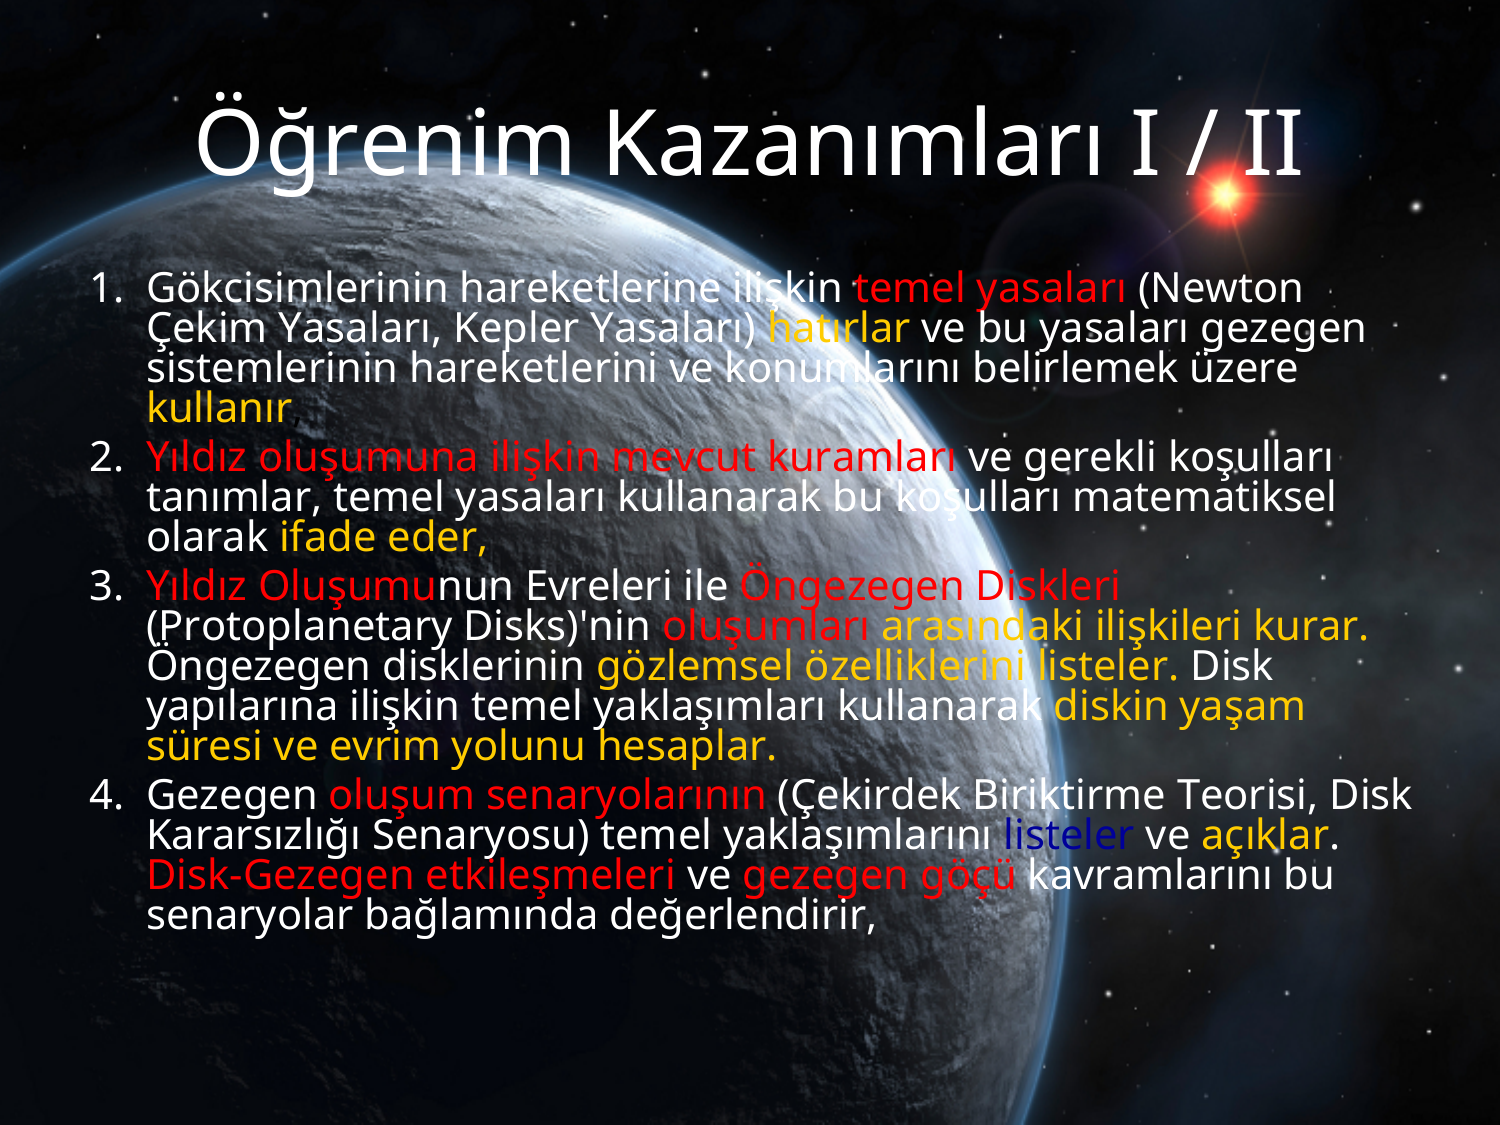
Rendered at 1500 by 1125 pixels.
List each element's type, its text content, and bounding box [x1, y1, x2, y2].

title Öğrenim Kazanımları I / II [75, 45, 1426, 233]
list Gökcisimlerinin hareketlerine ilişkin temel yasaları (Newton Çekim Yasaları, Kepler Yasaları) hatırlar ve bu yasaları gezegen sistemlerinin hareketlerini ve konumlarını belirlemek üzere kullanır, Yıldız oluşumuna ilişkin mevcut kuramları ve gerekli koşulları tanımlar, temel yasaları kullanarak bu koşulları matematiksel olarak ifade eder, Yıldız Oluşumunun Evreleri ile Öngezegen Diskleri (Protoplanetary Disks)'nin oluşumları arasındaki ilişkileri kurar. Öngezegen disklerinin gözlemsel özelliklerini listeler. Disk yapılarına ilişkin temel yaklaşımları kullanarak diskin yaşam süresi ve evrim yolunu hesaplar. Gezegen oluşum senaryolarının (Çekirdek Biriktirme Teorisi, Disk Kararsızlığı Senaryosu) temel yaklaşımlarını listeler ve açıklar. Disk-Gezegen etkileşmeleri ve gezegen göçü kavramlarını bu senaryolar bağlamında değerlendirir, [75, 262, 1438, 1063]
picture [0, 0, 1500, 1125]
